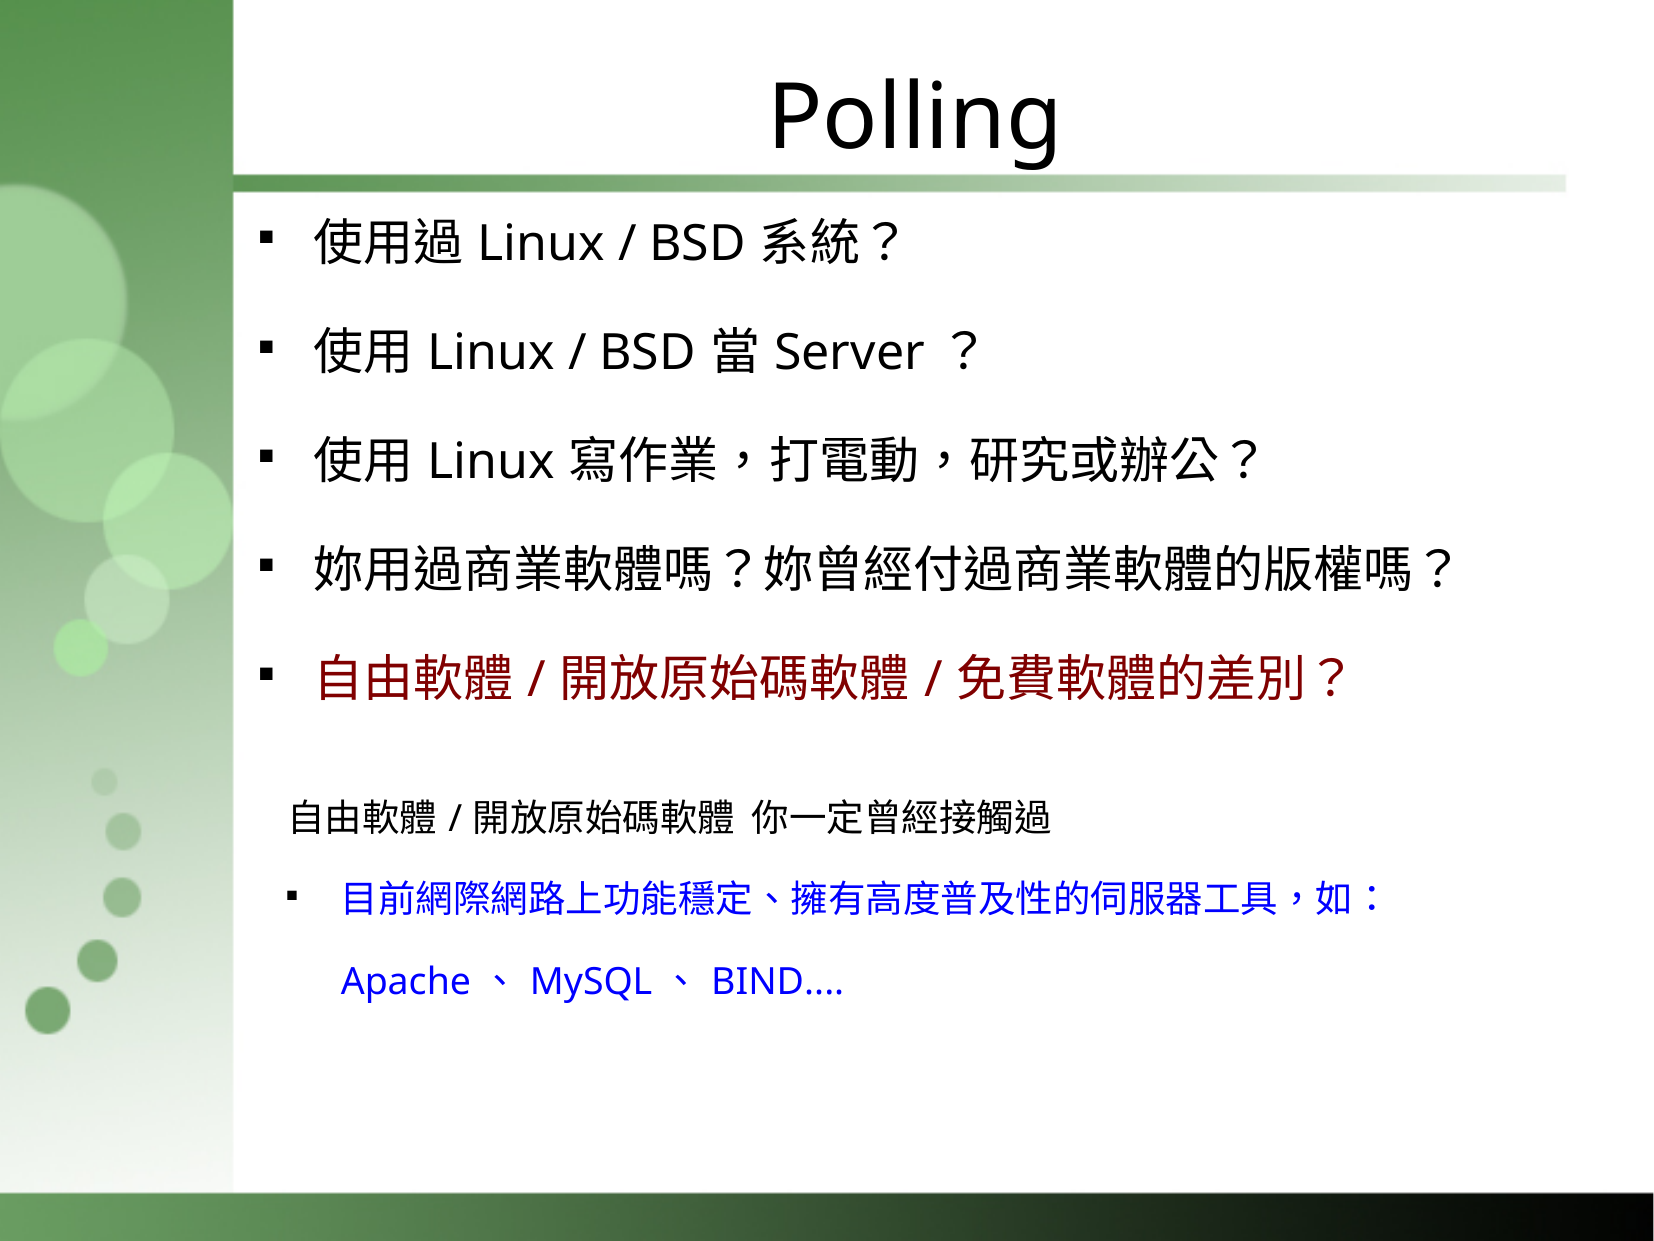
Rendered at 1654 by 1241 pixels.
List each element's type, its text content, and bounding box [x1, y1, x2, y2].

text_box 自由軟體/開放原始碼軟體 你一定曾經接觸過 目前網際網路上功能穩定、擁有高度普及性的伺服器工具，如：Apache、MySQL、BIND.... [269, 767, 1506, 998]
title Polling [236, 49, 1595, 178]
picture [0, 0, 1654, 1241]
text_box 使用過Linux / BSD系統？ 使用Linux / BSD當Server？ 使用Linux寫作業，打電動，研究或辦公？ 妳用過商業軟體嗎？妳曾經付過商業軟體的版權嗎？ 自由軟體/開放原始碼軟體/免費軟體的差別？ [242, 236, 1477, 641]
